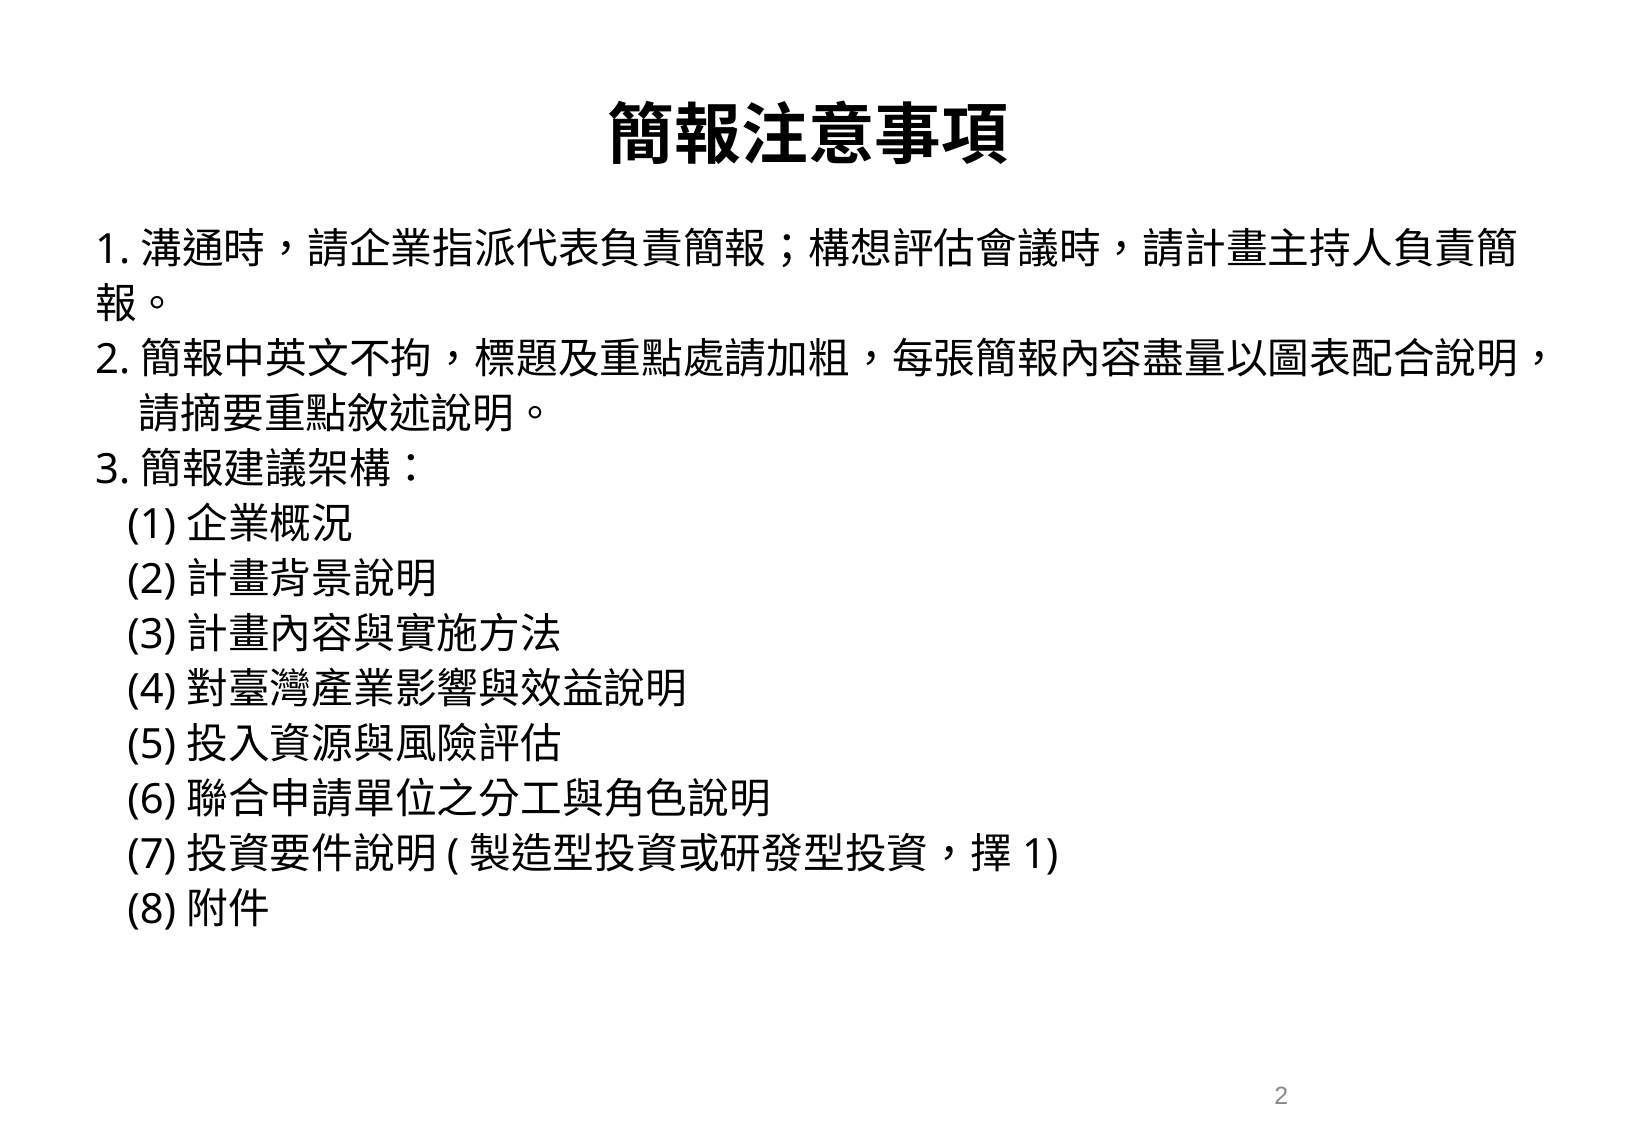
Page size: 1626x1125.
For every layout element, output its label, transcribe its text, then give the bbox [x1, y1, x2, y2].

title 簡報注意事項 [117, 61, 1499, 197]
text_box 1.溝通時，請企業指派代表負責簡報；構想評估會議時，請計畫主持人負責簡報。 2.簡報中英文不拘，標題及重點處請加粗，每張簡報內容盡量以圖表配合說明， 請摘要重點敘述說明。 3.簡報建議架構： (1)企業概況 (2)計畫背景說明 (3)計畫內容與實施方法 (4)對臺灣產業影響與效益說明 (5)投入資源與風險評估 (6)聯合申請單位之分工與角色說明 (7)投資要件說明(製造型投資或研發型投資，擇1) (8)附件 [80, 209, 1564, 939]
text_box 2 [1259, 1064, 1625, 1125]
